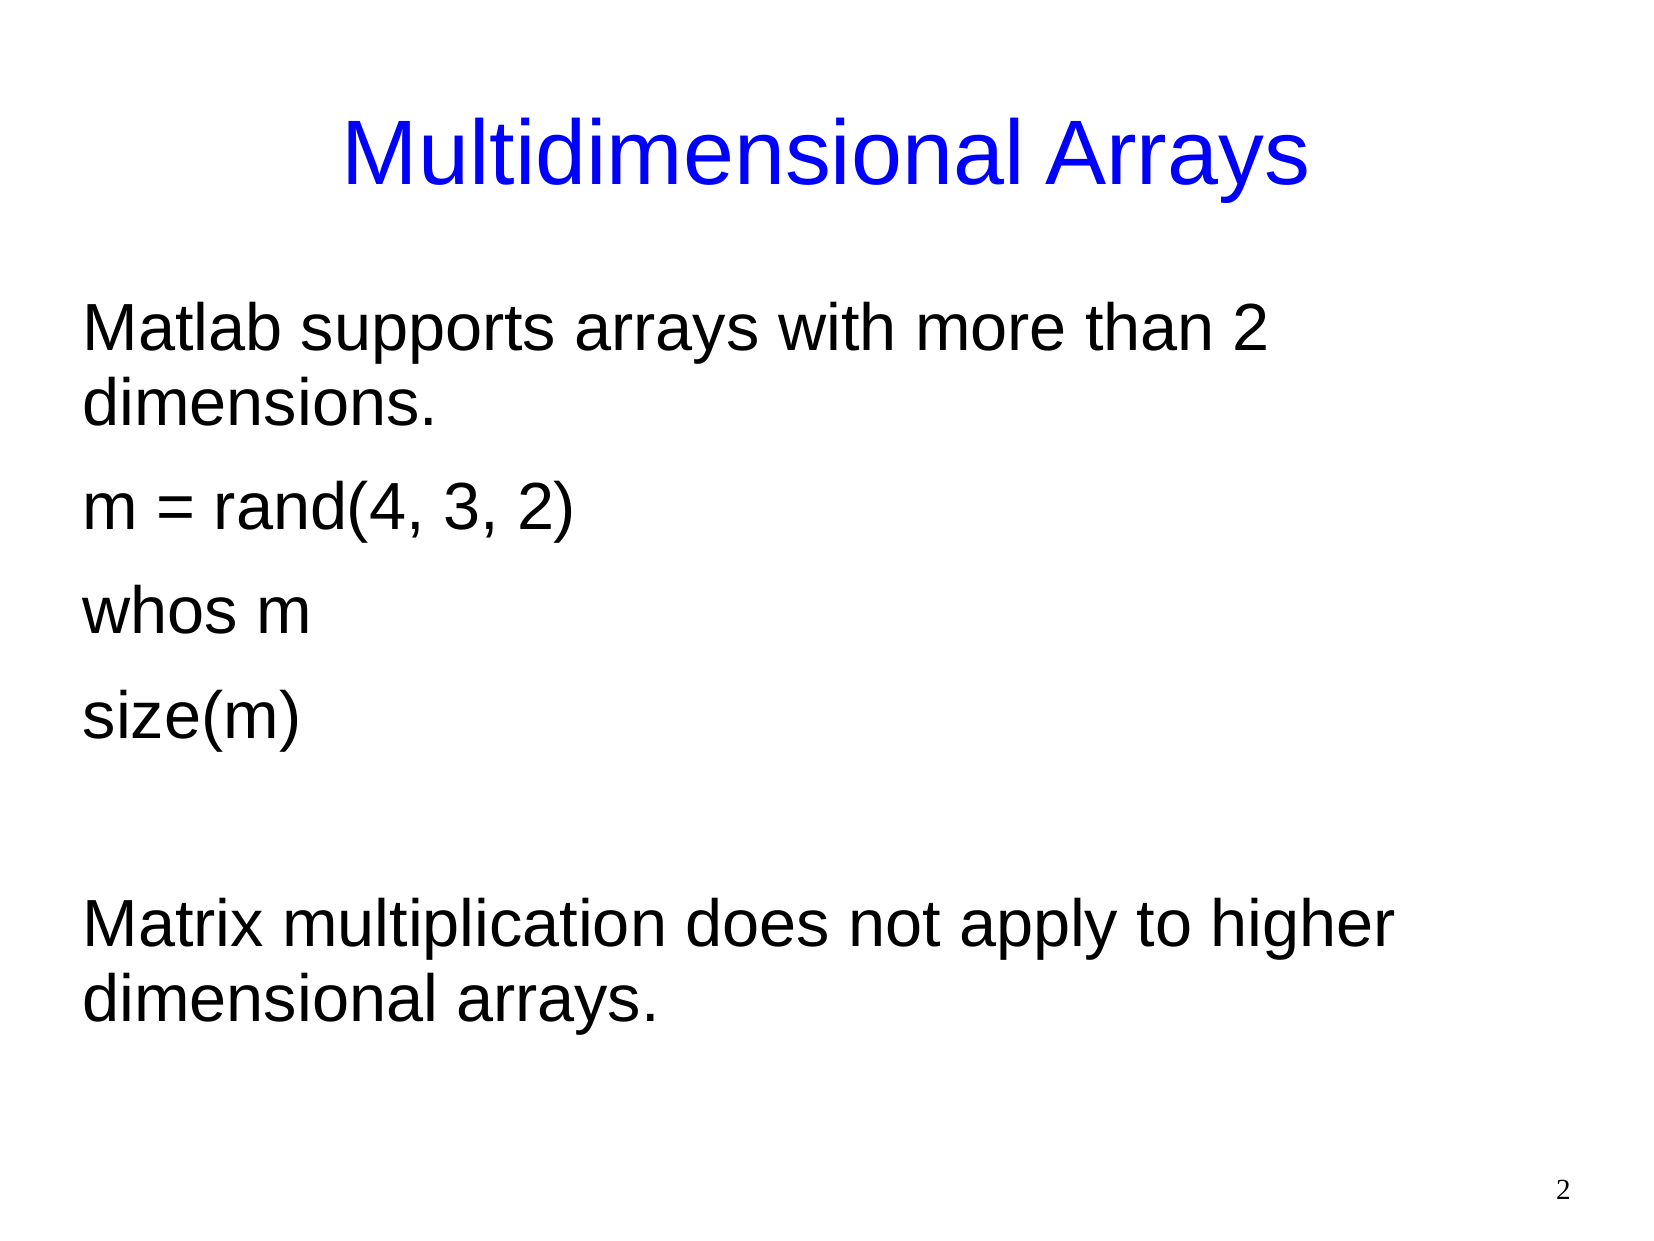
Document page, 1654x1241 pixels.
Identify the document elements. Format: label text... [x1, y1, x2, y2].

title Multidimensional Arrays [82, 49, 1571, 257]
list Matlab supports arrays with more than 2 dimensions. m = rand(4, 3, 2) whos m size(m) Matrix multiplication does not apply to higher dimensional arrays. [82, 290, 1571, 1094]
